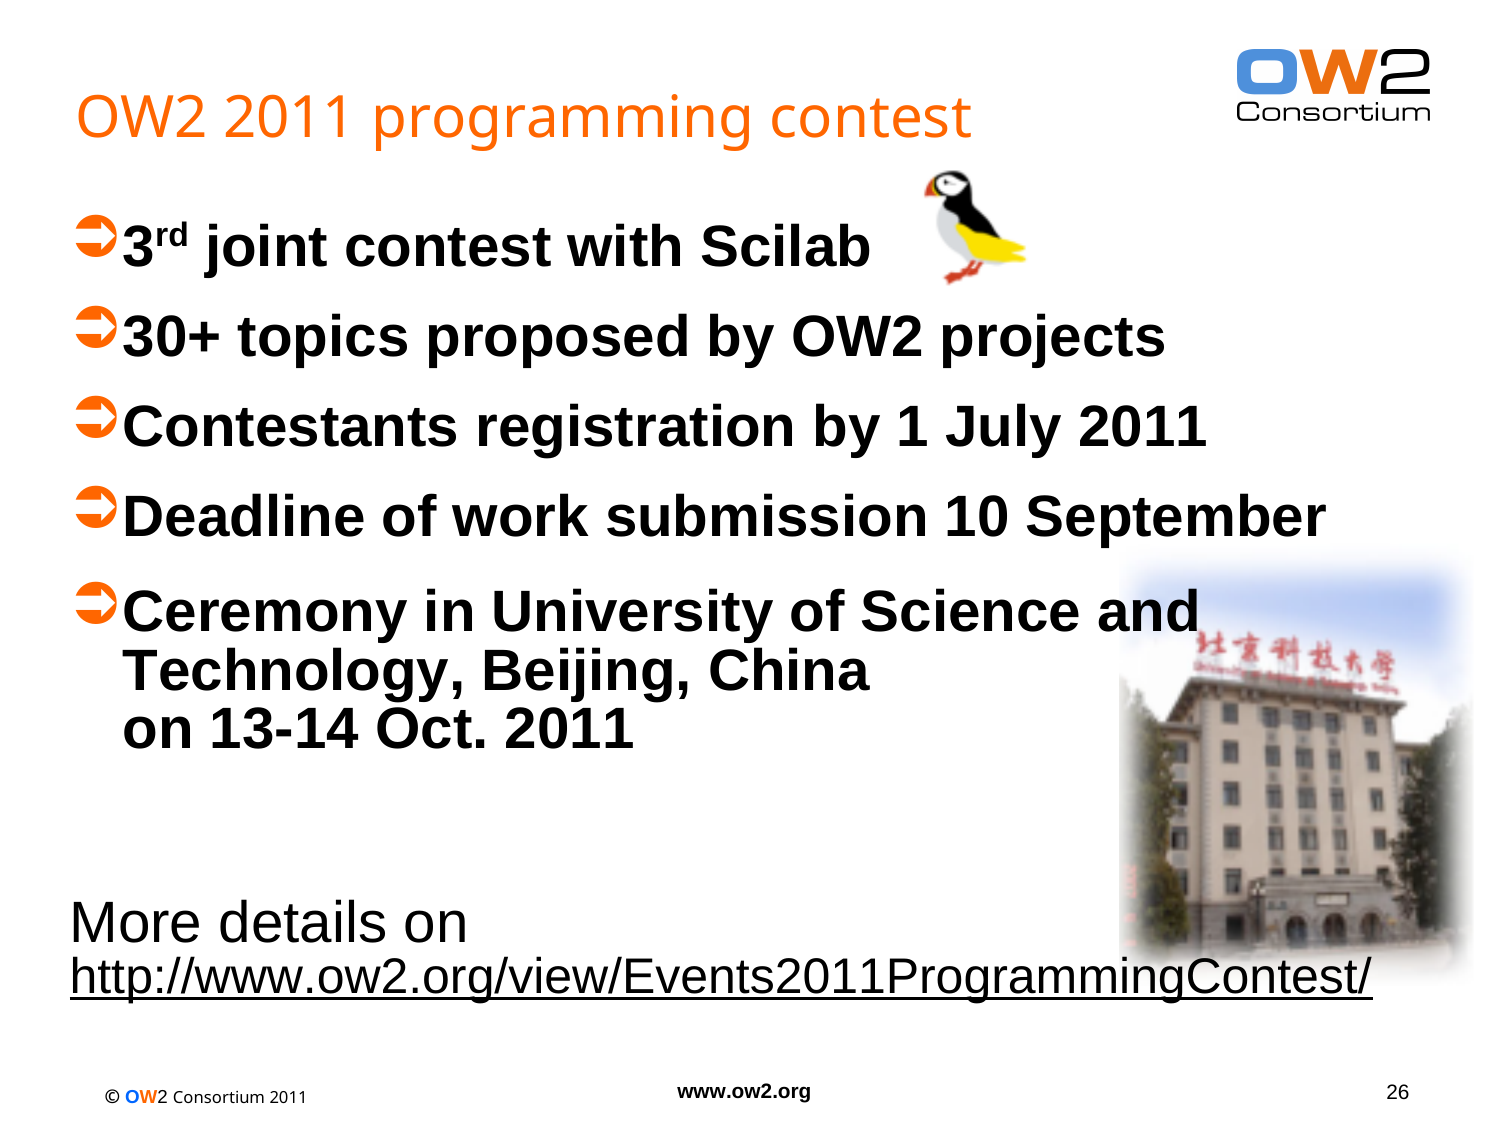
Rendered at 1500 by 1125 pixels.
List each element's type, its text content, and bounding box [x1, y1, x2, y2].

list 3rd joint contest with Scilab 30+ topics proposed by OW2 projects Contestants registration by 1 July 2011 Deadline of work submission 10 September Ceremony in University of Science and Technology, Beijing, China on 13-14 Oct. 2011 More details on http://www.ow2.org/view/Events2011ProgrammingContest/ [69, 224, 1420, 1020]
picture [909, 163, 1034, 294]
picture [1420, 543, 1477, 986]
title OW2 2011 programming contest [75, 45, 1175, 192]
